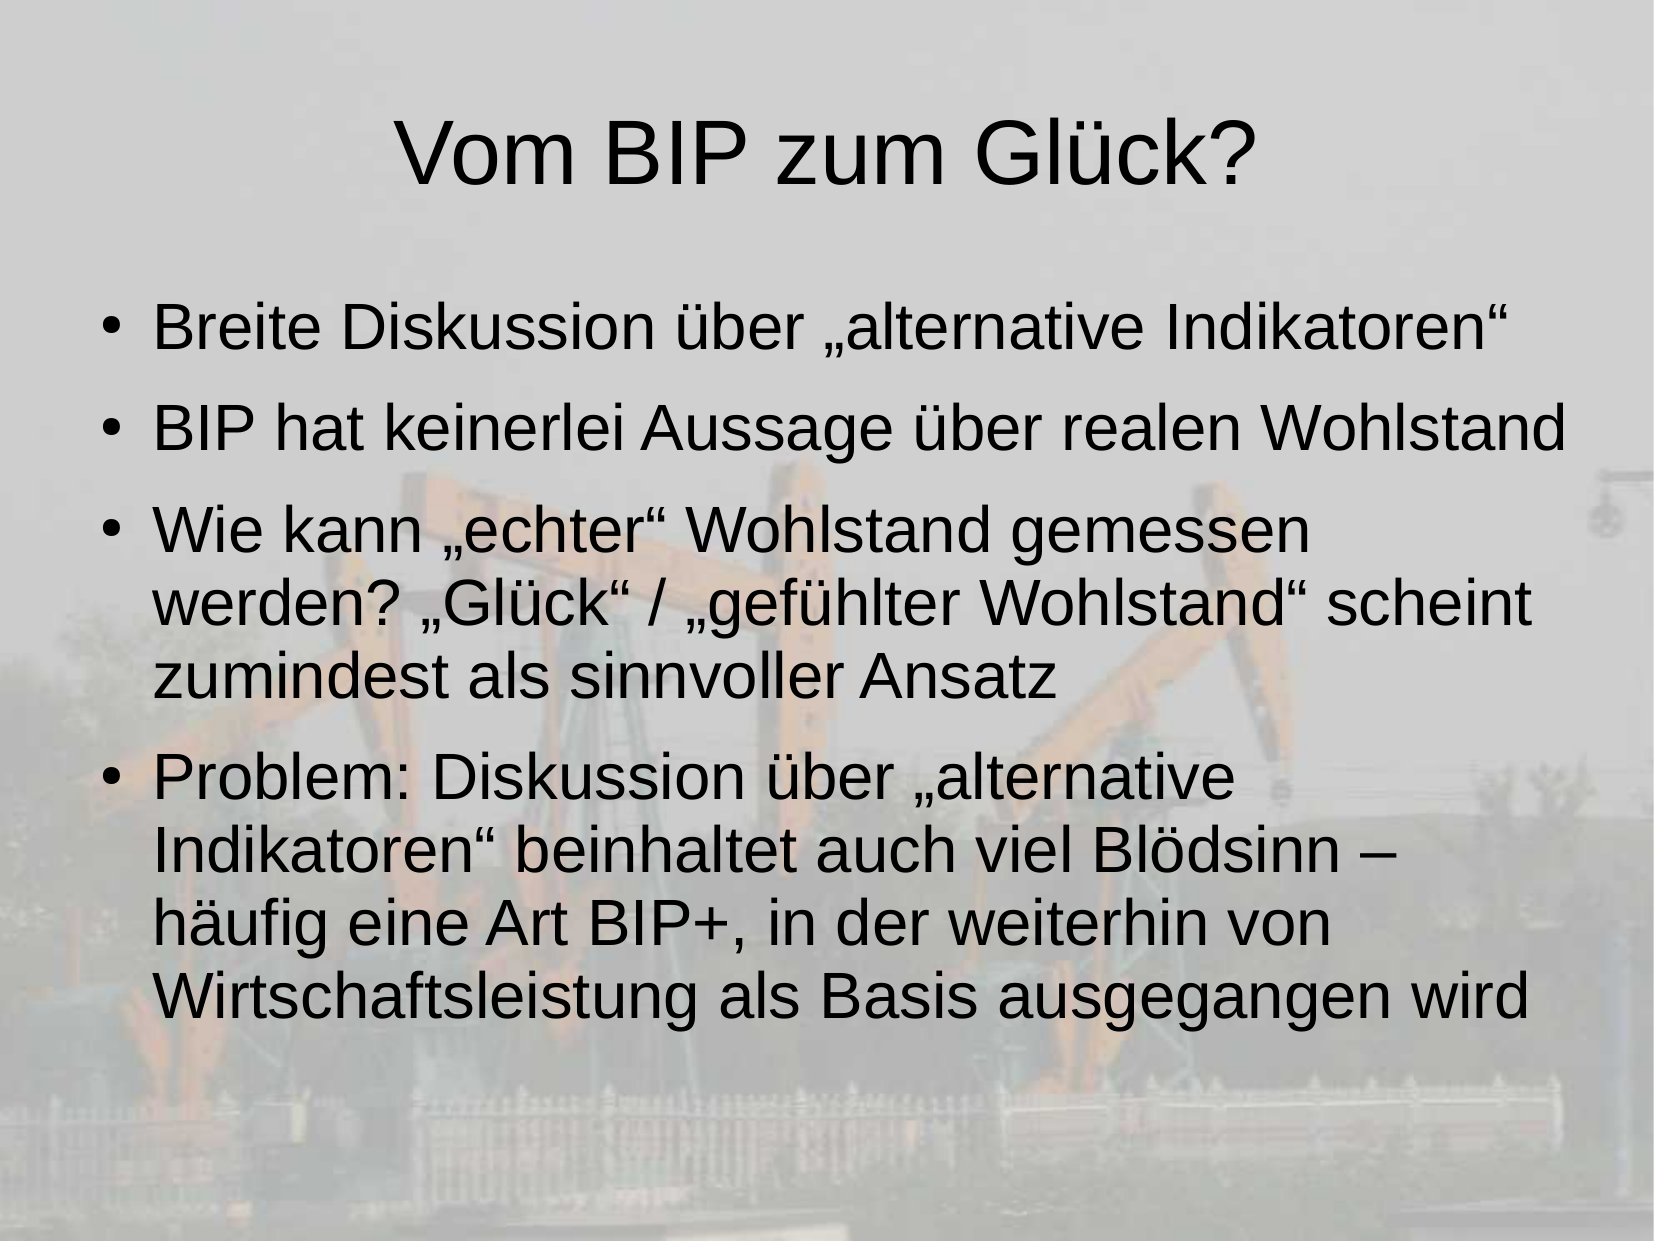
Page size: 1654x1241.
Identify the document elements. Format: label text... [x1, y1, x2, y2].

picture [0, 0, 1654, 1241]
list Breite Diskussion über „alternative Indikatoren“ BIP hat keinerlei Aussage über realen Wohlstand Wie kann „echter“ Wohlstand gemessen werden? „Glück“ / „gefühlter Wohlstand“ scheint zumindest als sinnvoller Ansatz Problem: Diskussion über „alternative Indikatoren“ beinhaltet auch viel Blödsinn – häufig eine Art BIP+, in der weiterhin von Wirtschaftsleistung als Basis ausgegangen wird [82, 290, 1571, 1109]
title Vom BIP zum Glück? [82, 49, 1571, 257]
